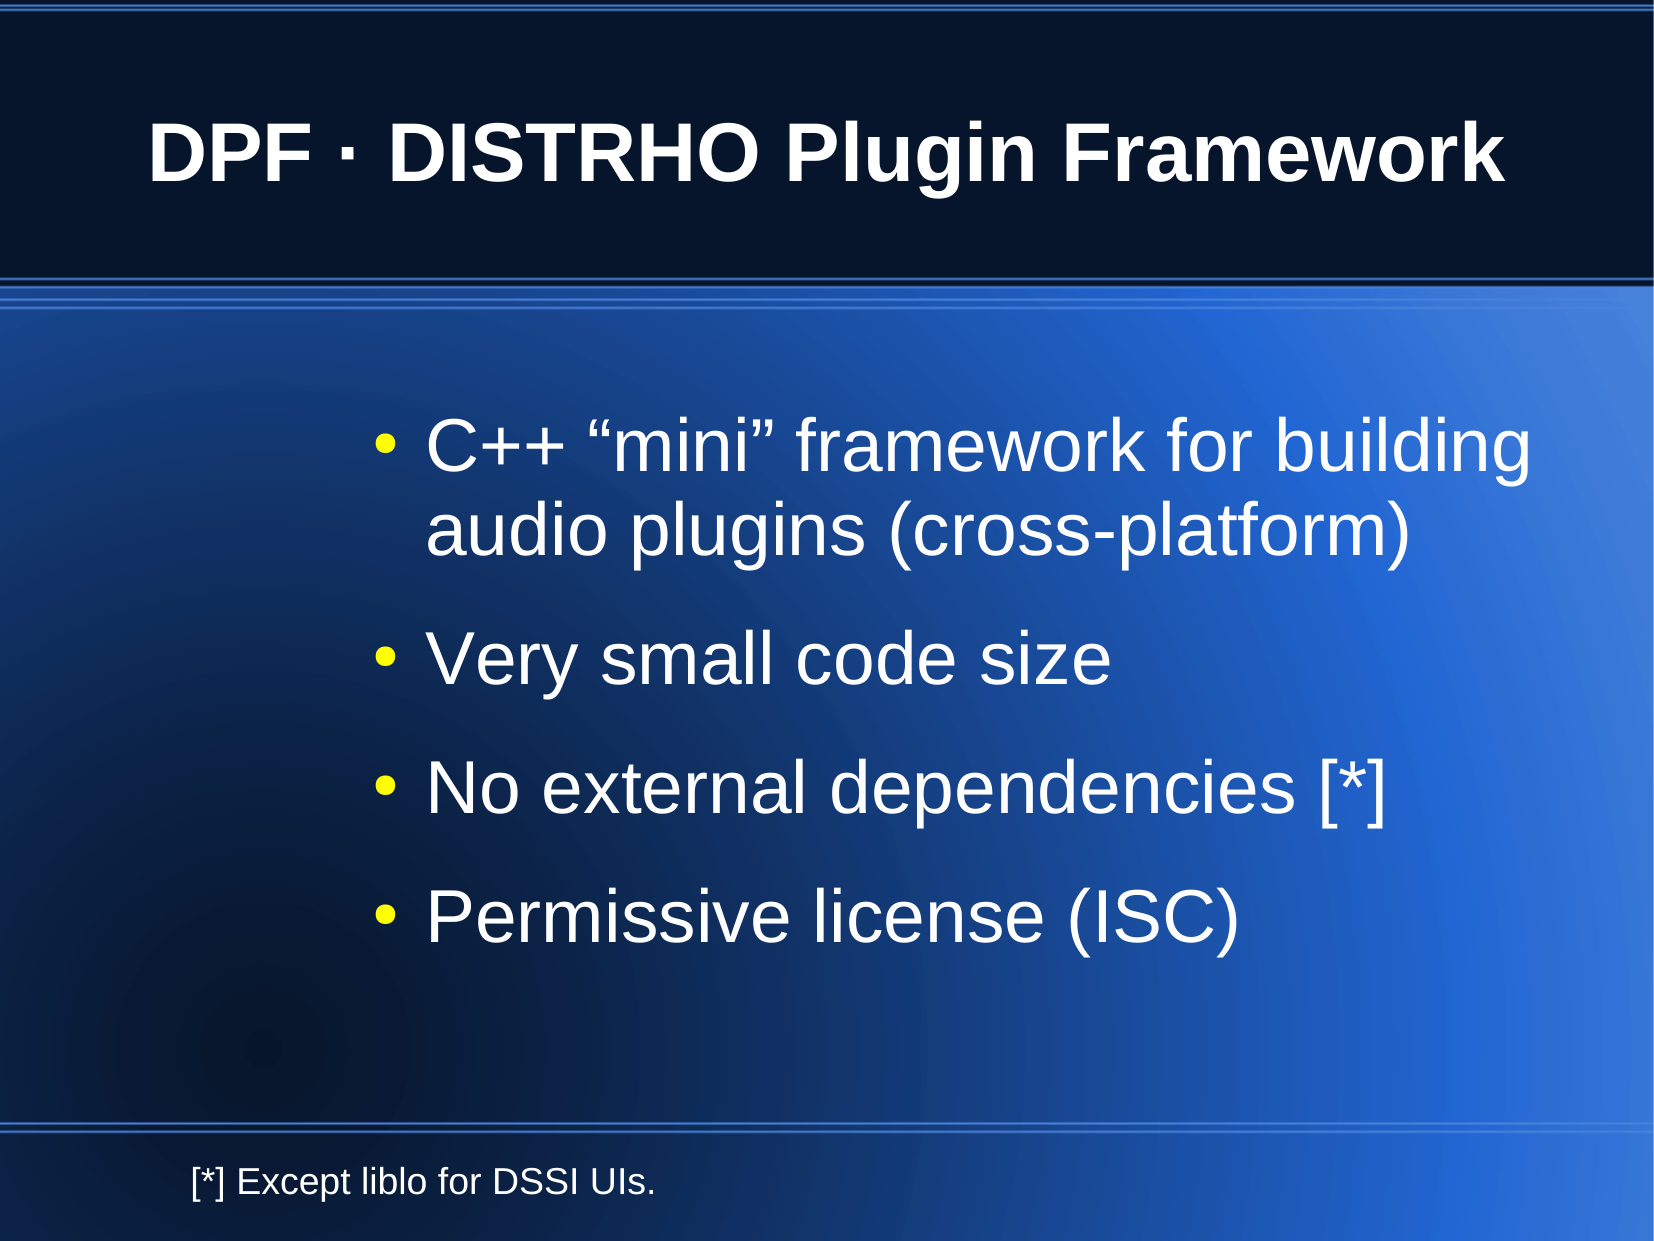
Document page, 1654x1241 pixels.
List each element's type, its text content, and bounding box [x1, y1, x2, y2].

title DPF · DISTRHO Plugin Framework [82, 49, 1571, 257]
title [*] Except liblo for DSSI UIs. [177, 1122, 1565, 1241]
list C++ “mini” framework for building audio plugins (cross-platform) Very small code size No external dependencies [*] Permissive license (ISC) [354, 290, 1571, 1010]
picture [0, 0, 1654, 1241]
